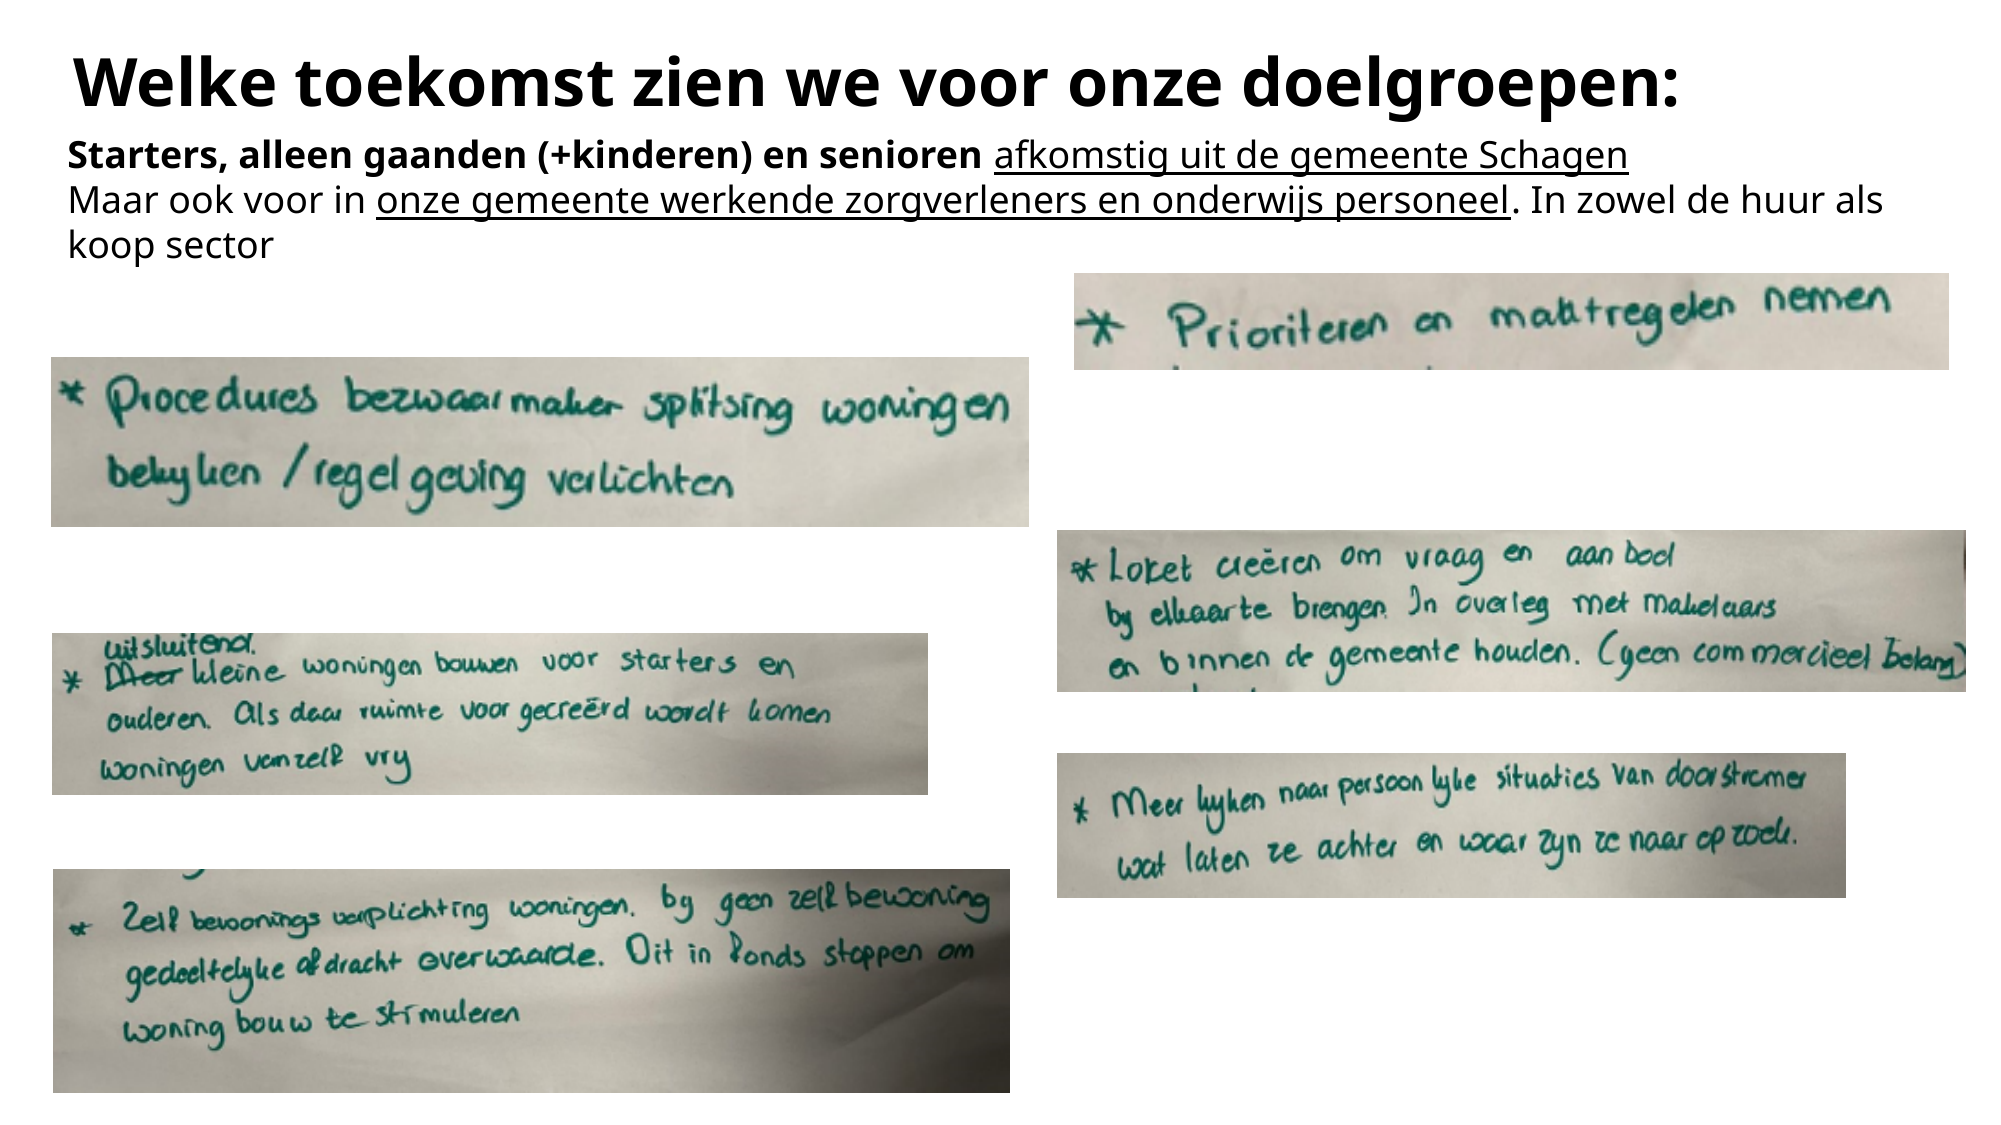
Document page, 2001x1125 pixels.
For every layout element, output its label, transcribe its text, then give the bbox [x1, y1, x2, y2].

text_box Starters, alleen gaanden (+kinderen) en senioren afkomstig uit de gemeente Schagen Maar ook voor in onze gemeente werkende zorgverleners en onderwijs personeel. In zowel de huur als koop sector [52, 123, 1913, 230]
picture [1057, 753, 1846, 898]
picture [52, 633, 928, 795]
picture [53, 869, 1010, 1093]
picture [1074, 273, 1949, 370]
picture [1057, 530, 1966, 692]
picture [51, 357, 1029, 527]
text_box Welke toekomst zien we voor onze doelgroepen: [58, 32, 1723, 123]
